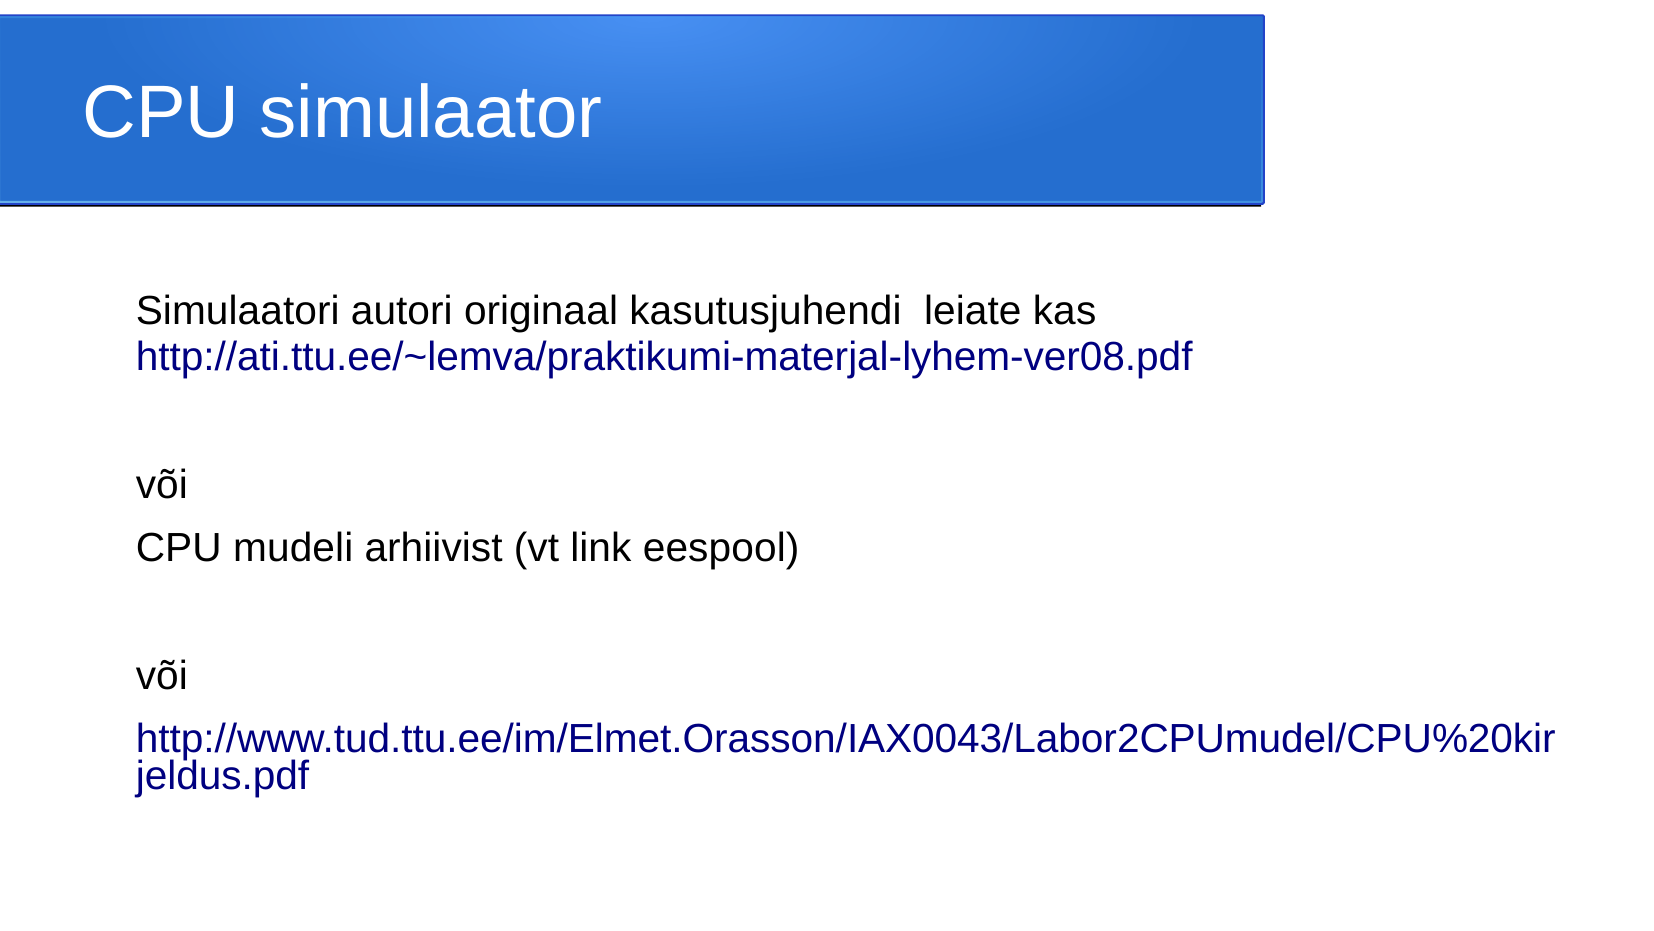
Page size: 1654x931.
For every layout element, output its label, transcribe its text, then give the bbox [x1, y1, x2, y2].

list Simulaatori autori originaal kasutusjuhendi leiate kas http://ati.ttu.ee/~lemva/praktikumi-materjal-lyhem-ver08.pdf või CPU mudeli arhiivist (vt link eespool) või http://www.tud.ttu.ee/im/Elmet.Orasson/IAX0043/Labor2CPUmudel/CPU%20kirjeldus.pdf [82, 224, 1571, 764]
title CPU simulaator [82, 35, 1235, 189]
